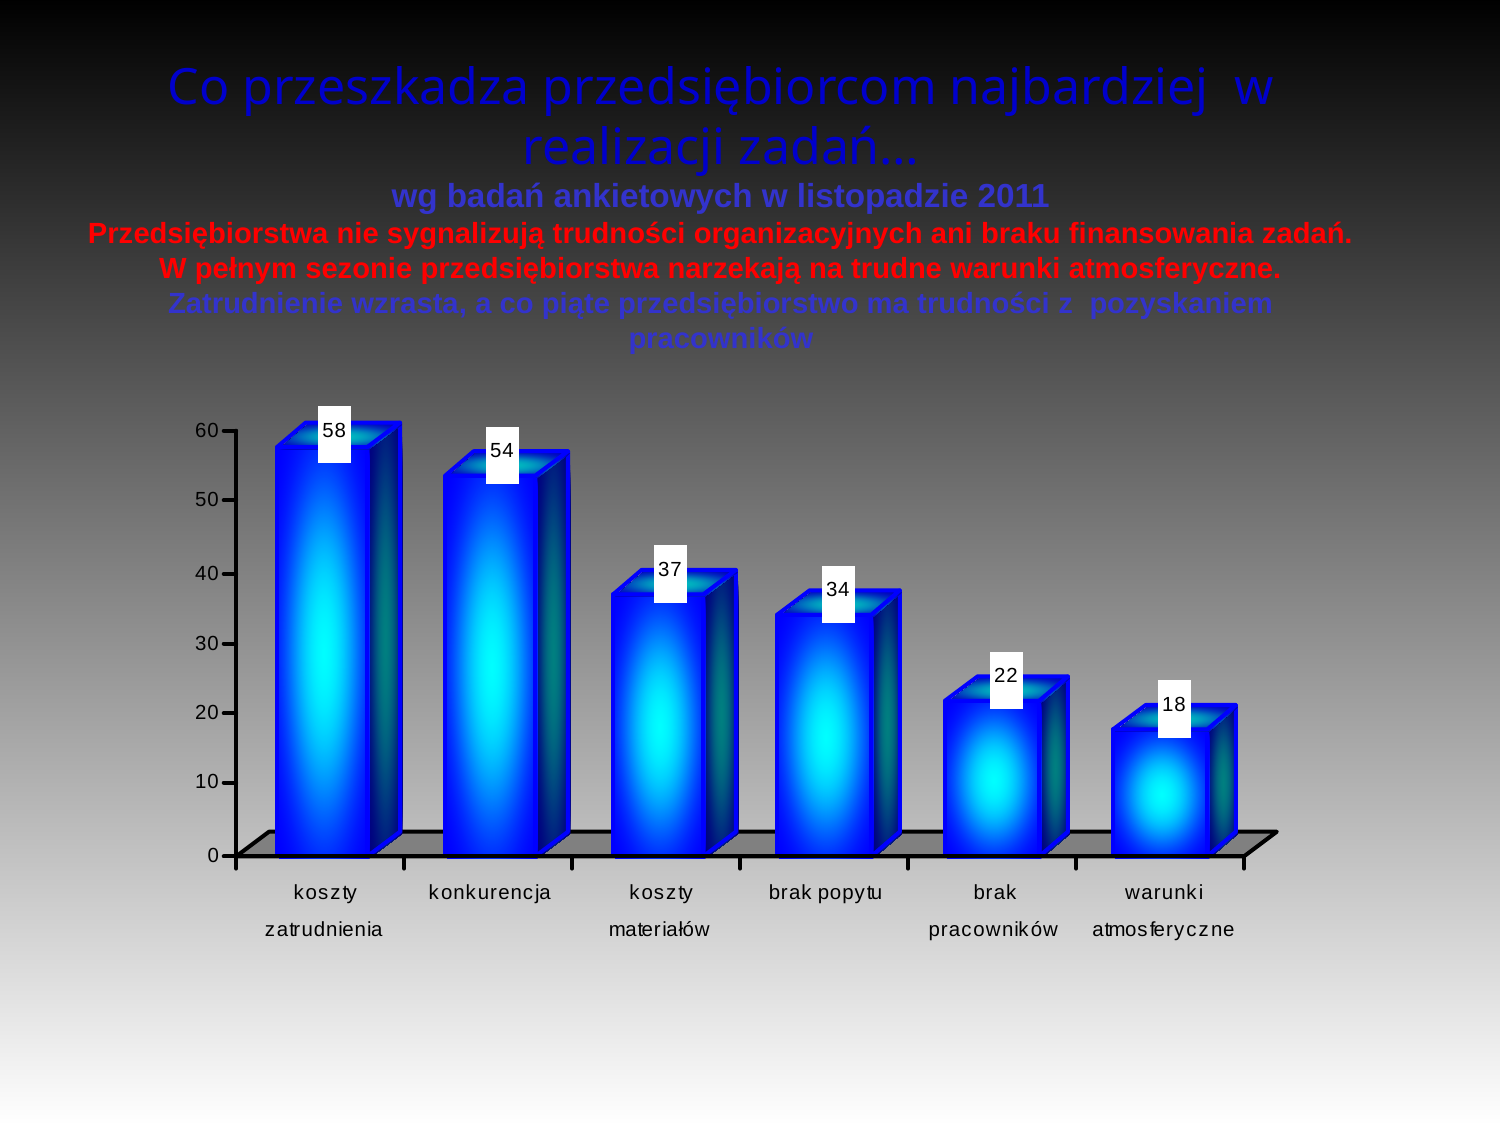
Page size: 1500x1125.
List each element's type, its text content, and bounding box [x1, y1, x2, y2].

subtitle [70, 386, 1418, 1102]
chart [47, 385, 1412, 984]
title Co przeszkadza przedsiębiorcom najbardziej w realizacji zadań… wg badań ankietowych w listopadzie 2011 Przedsiębiorstwa nie sygnalizują trudności organizacyjnych ani braku finansowania zadań. W pełnym sezonie przedsiębiorstwa narzekają na trudne warunki atmosferyczne. Zatrudnienie wzrasta, a co piąte przedsiębiorstwo ma trudności z pozyskaniem pracowników [70, 46, 1372, 375]
